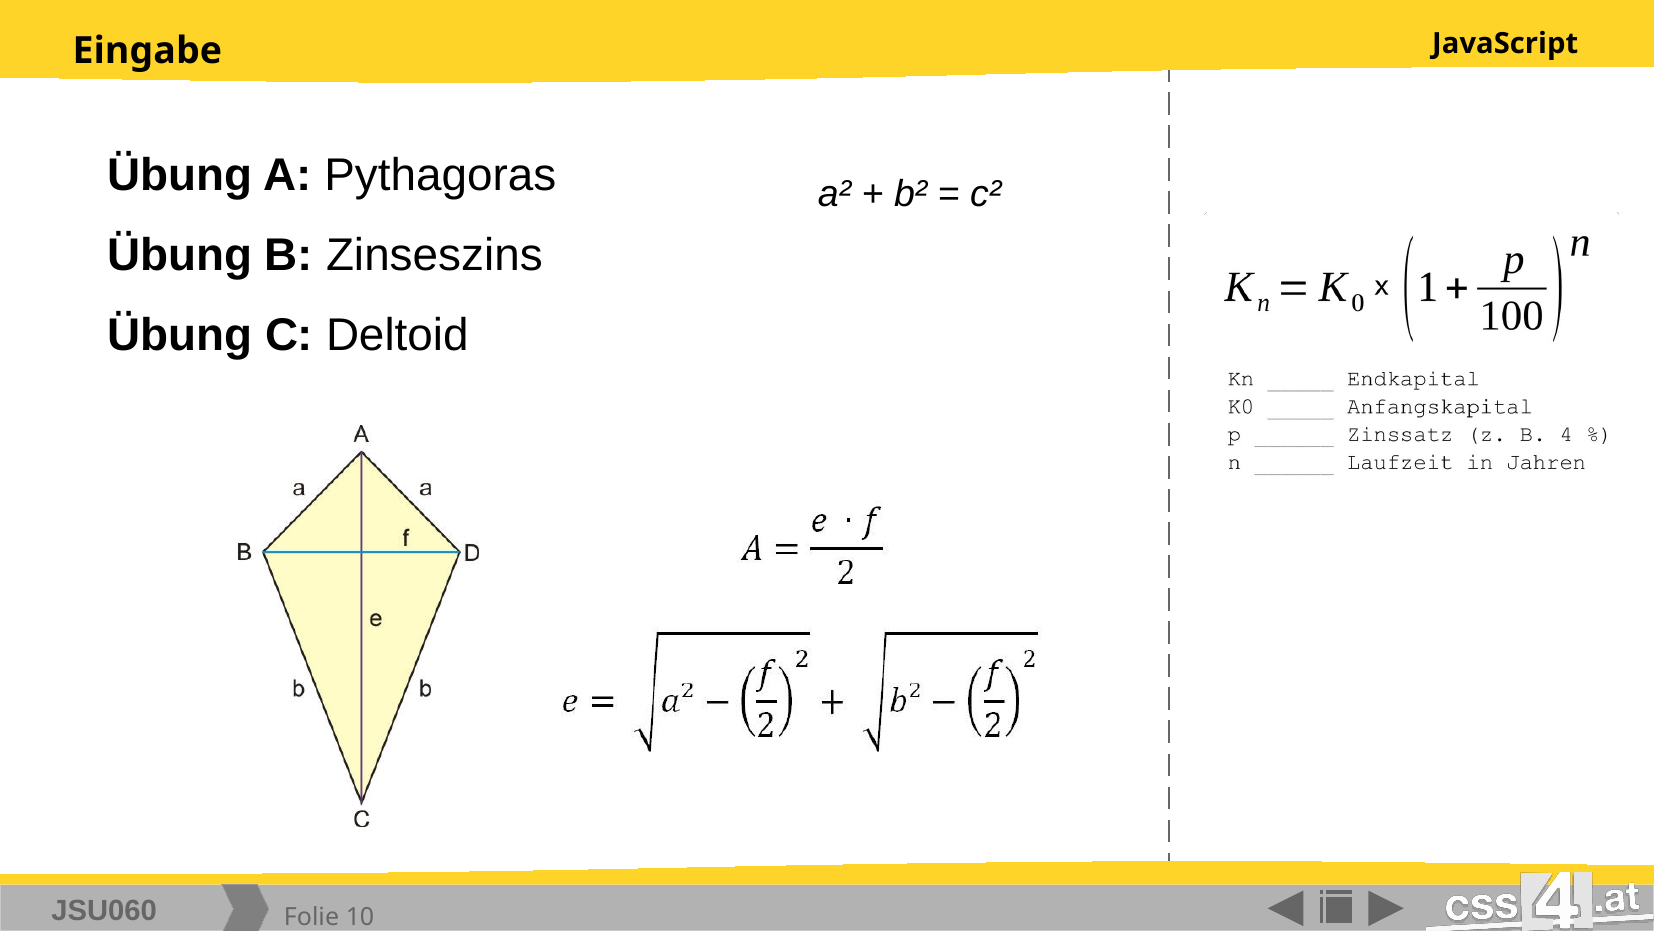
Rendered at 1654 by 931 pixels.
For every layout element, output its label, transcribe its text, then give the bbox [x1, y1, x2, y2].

text_box Folie <Foliennummer> [269, 891, 542, 931]
picture [236, 425, 479, 827]
picture [1426, 872, 1654, 931]
text_box Eingabe [57, 16, 416, 69]
text_box [0, 0, 1654, 83]
text_box Übung A: Pythagoras [92, 142, 618, 209]
text_box [0, 861, 1654, 931]
text_box JavaScript [1417, 15, 1607, 60]
picture [519, 472, 1113, 792]
picture [1204, 212, 1619, 497]
text_box a² + b² = c² [803, 165, 1017, 223]
text_box JSU060 [36, 886, 209, 931]
text_box Übung C: Deltoid [92, 301, 620, 368]
text_box Übung B: Zinseszins [92, 221, 607, 288]
